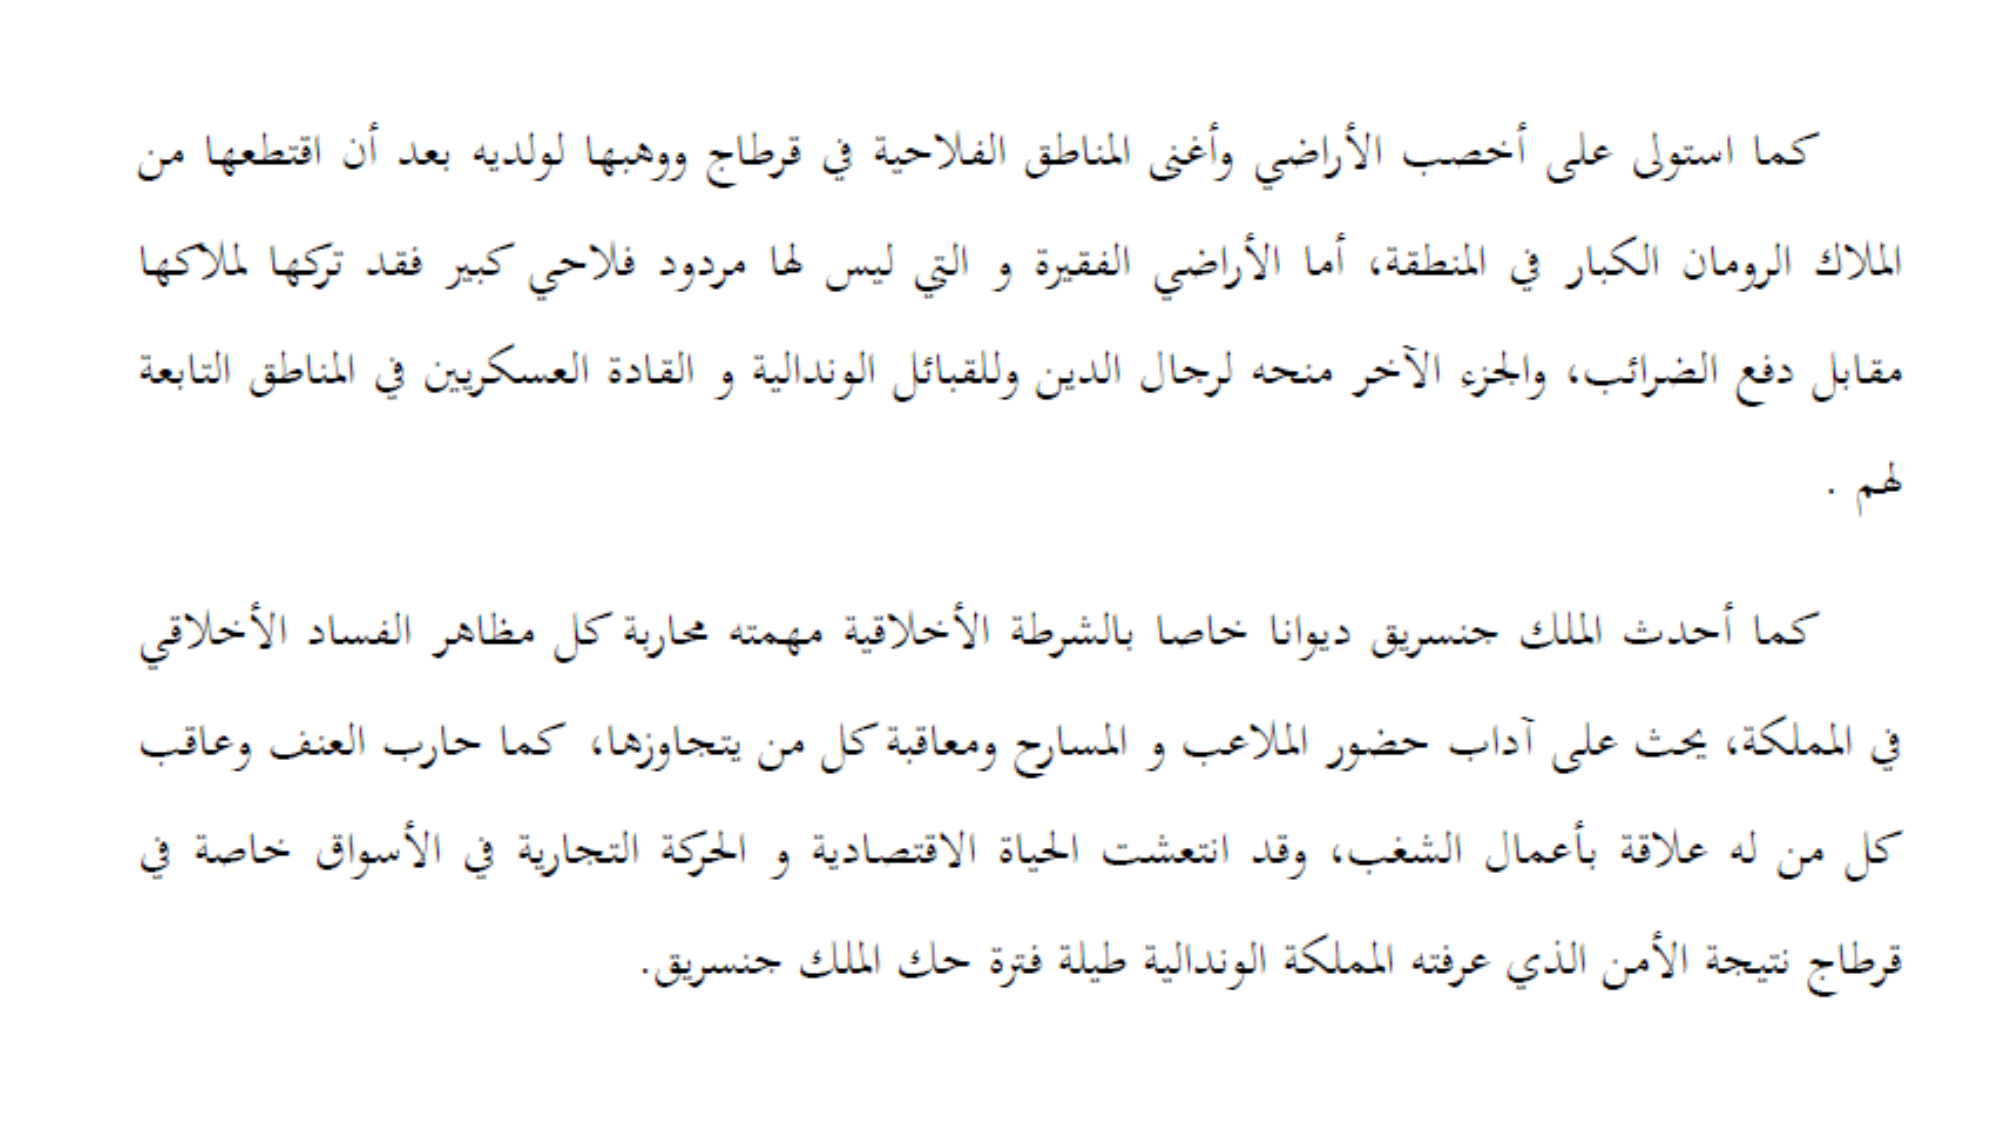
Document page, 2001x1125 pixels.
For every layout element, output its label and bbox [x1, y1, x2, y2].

picture [55, 104, 1940, 1019]
